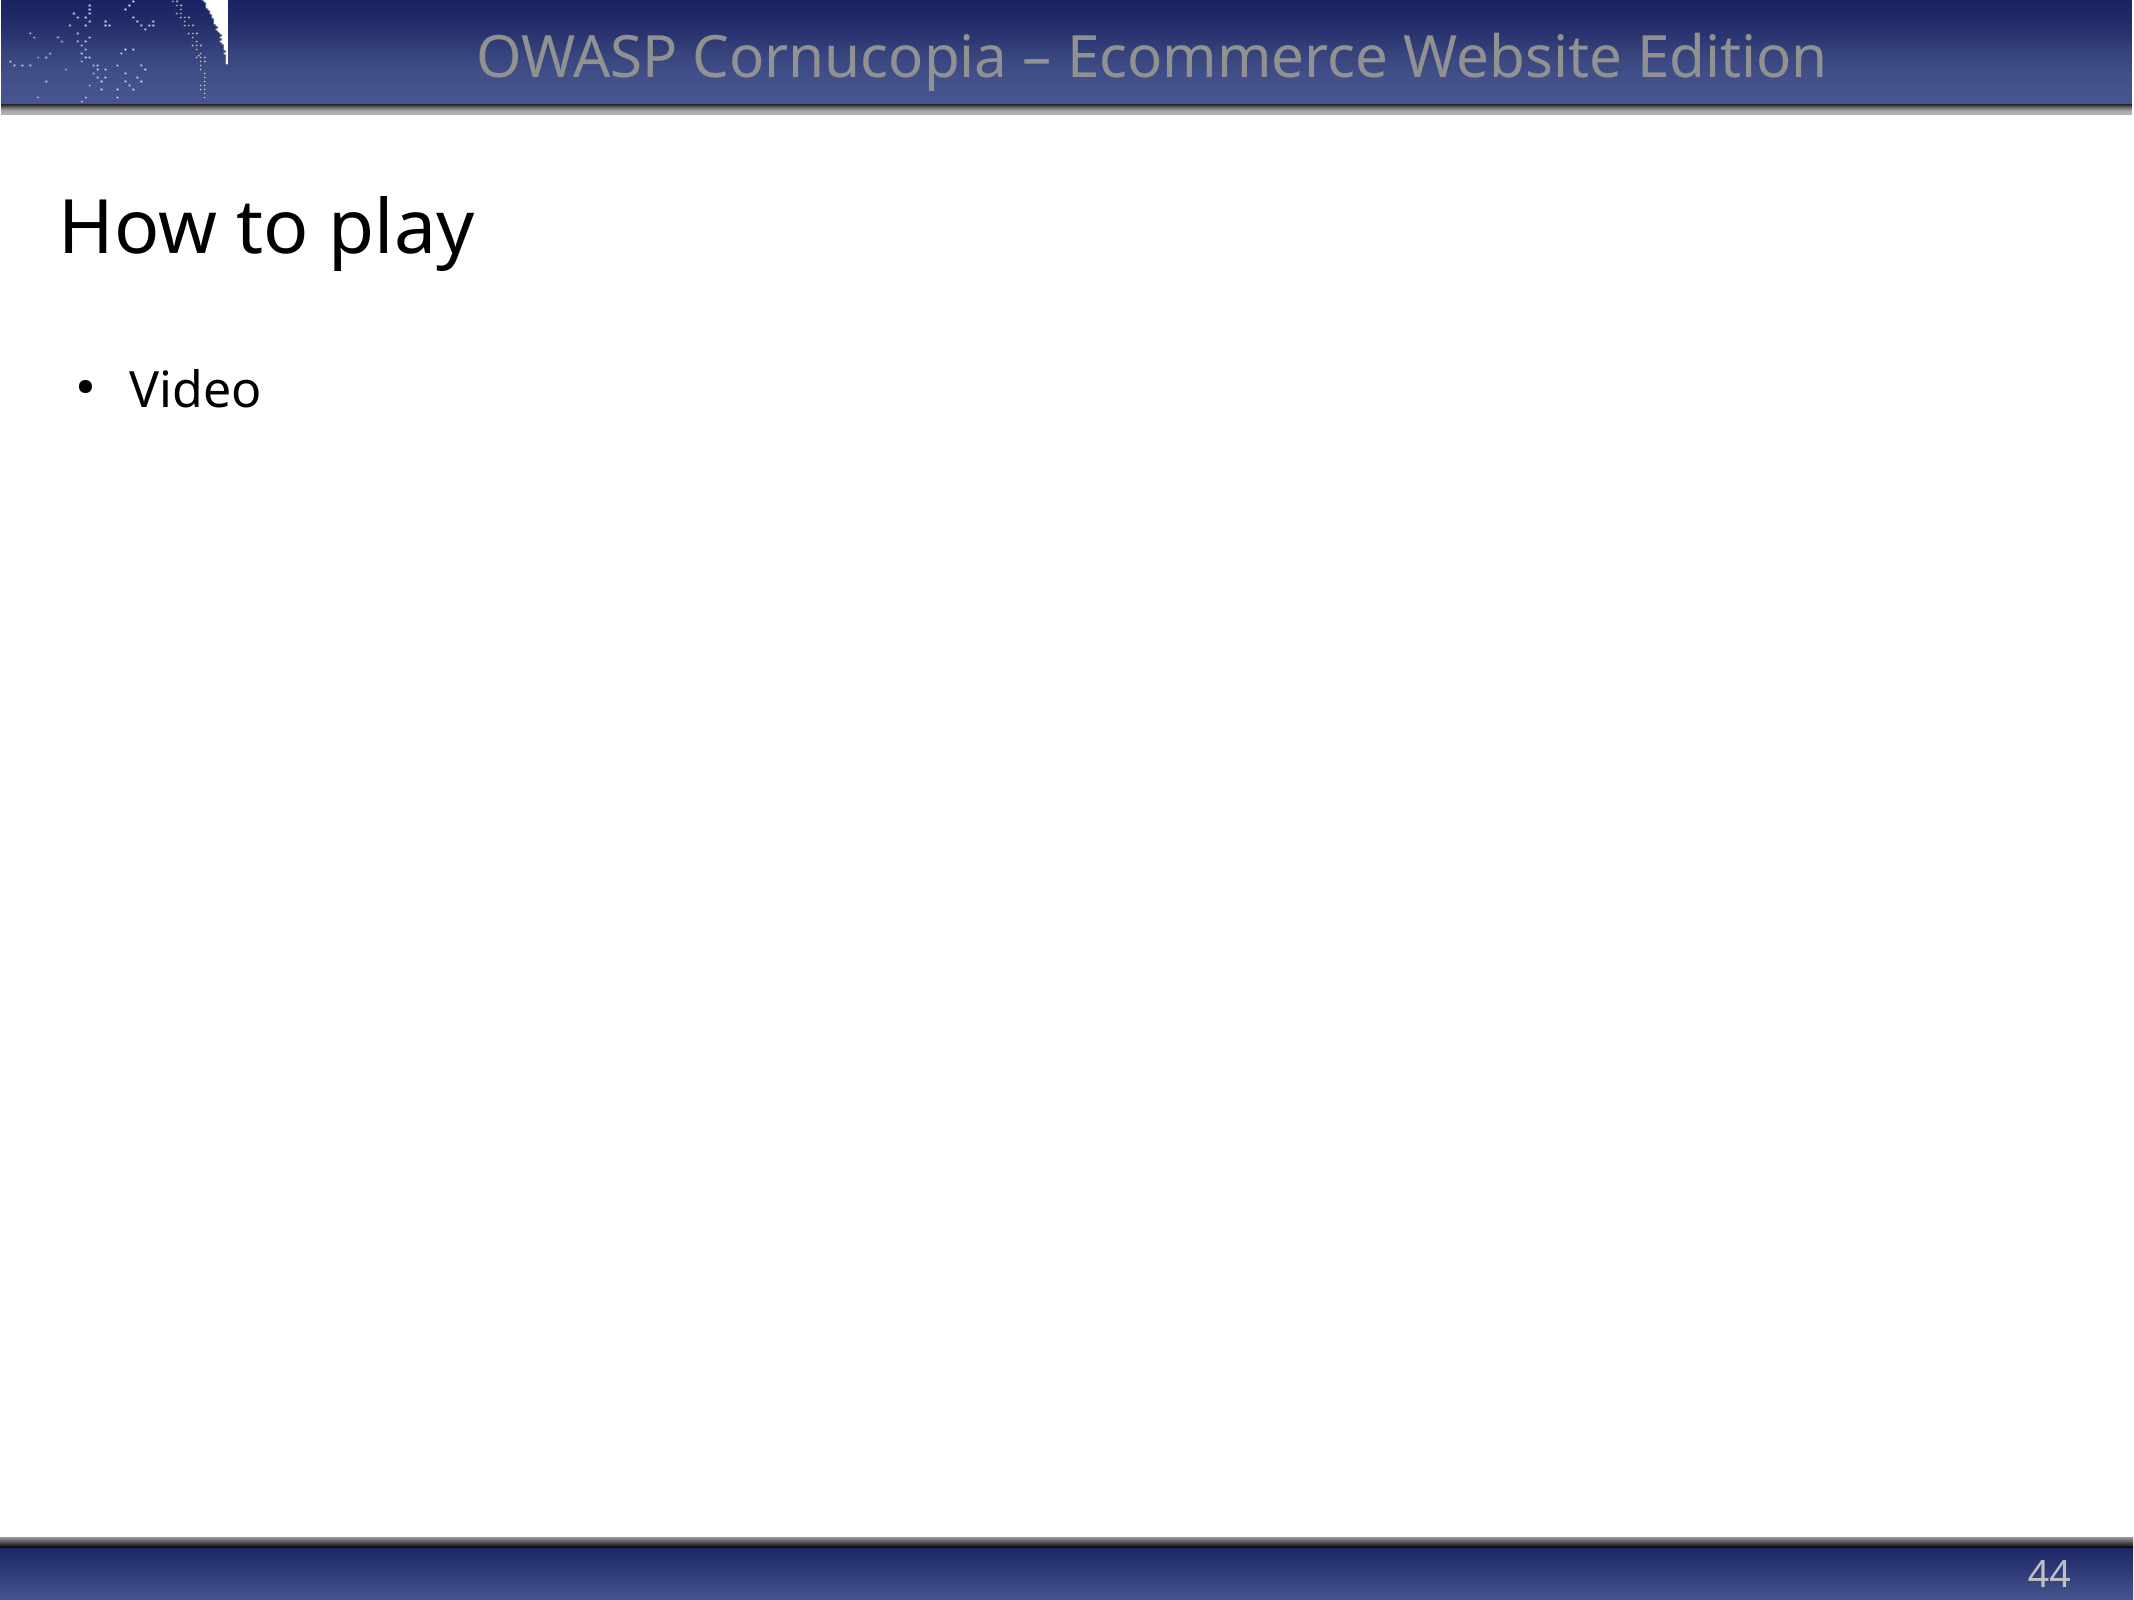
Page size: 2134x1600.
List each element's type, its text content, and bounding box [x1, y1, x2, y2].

list Video [58, 354, 1039, 1536]
title How to play [58, 124, 2126, 325]
